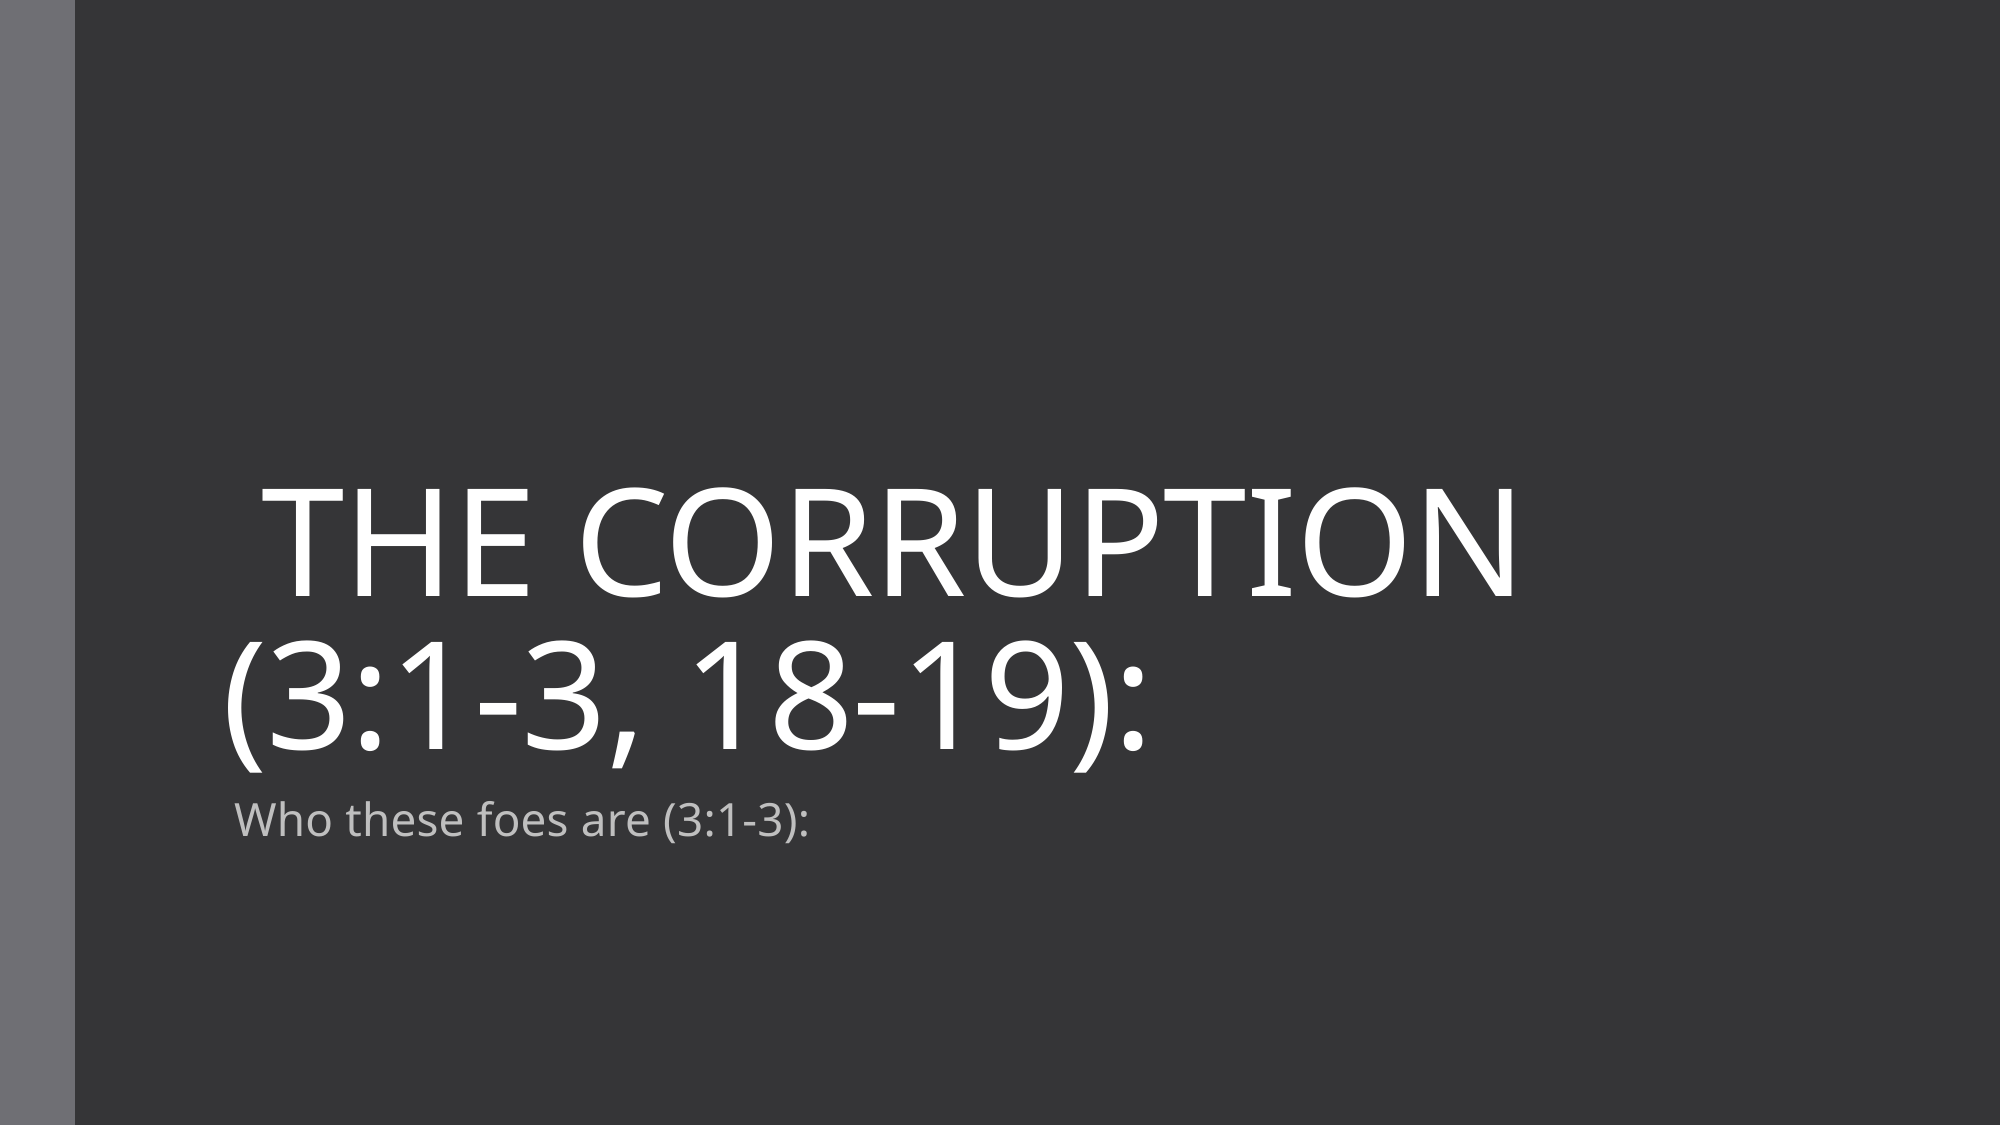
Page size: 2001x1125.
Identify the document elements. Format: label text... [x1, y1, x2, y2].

title THE CORRUPTION (3:1-3, 18-19): [206, 124, 1752, 787]
subtitle Who these foes are (3:1-3): [206, 787, 1752, 1066]
